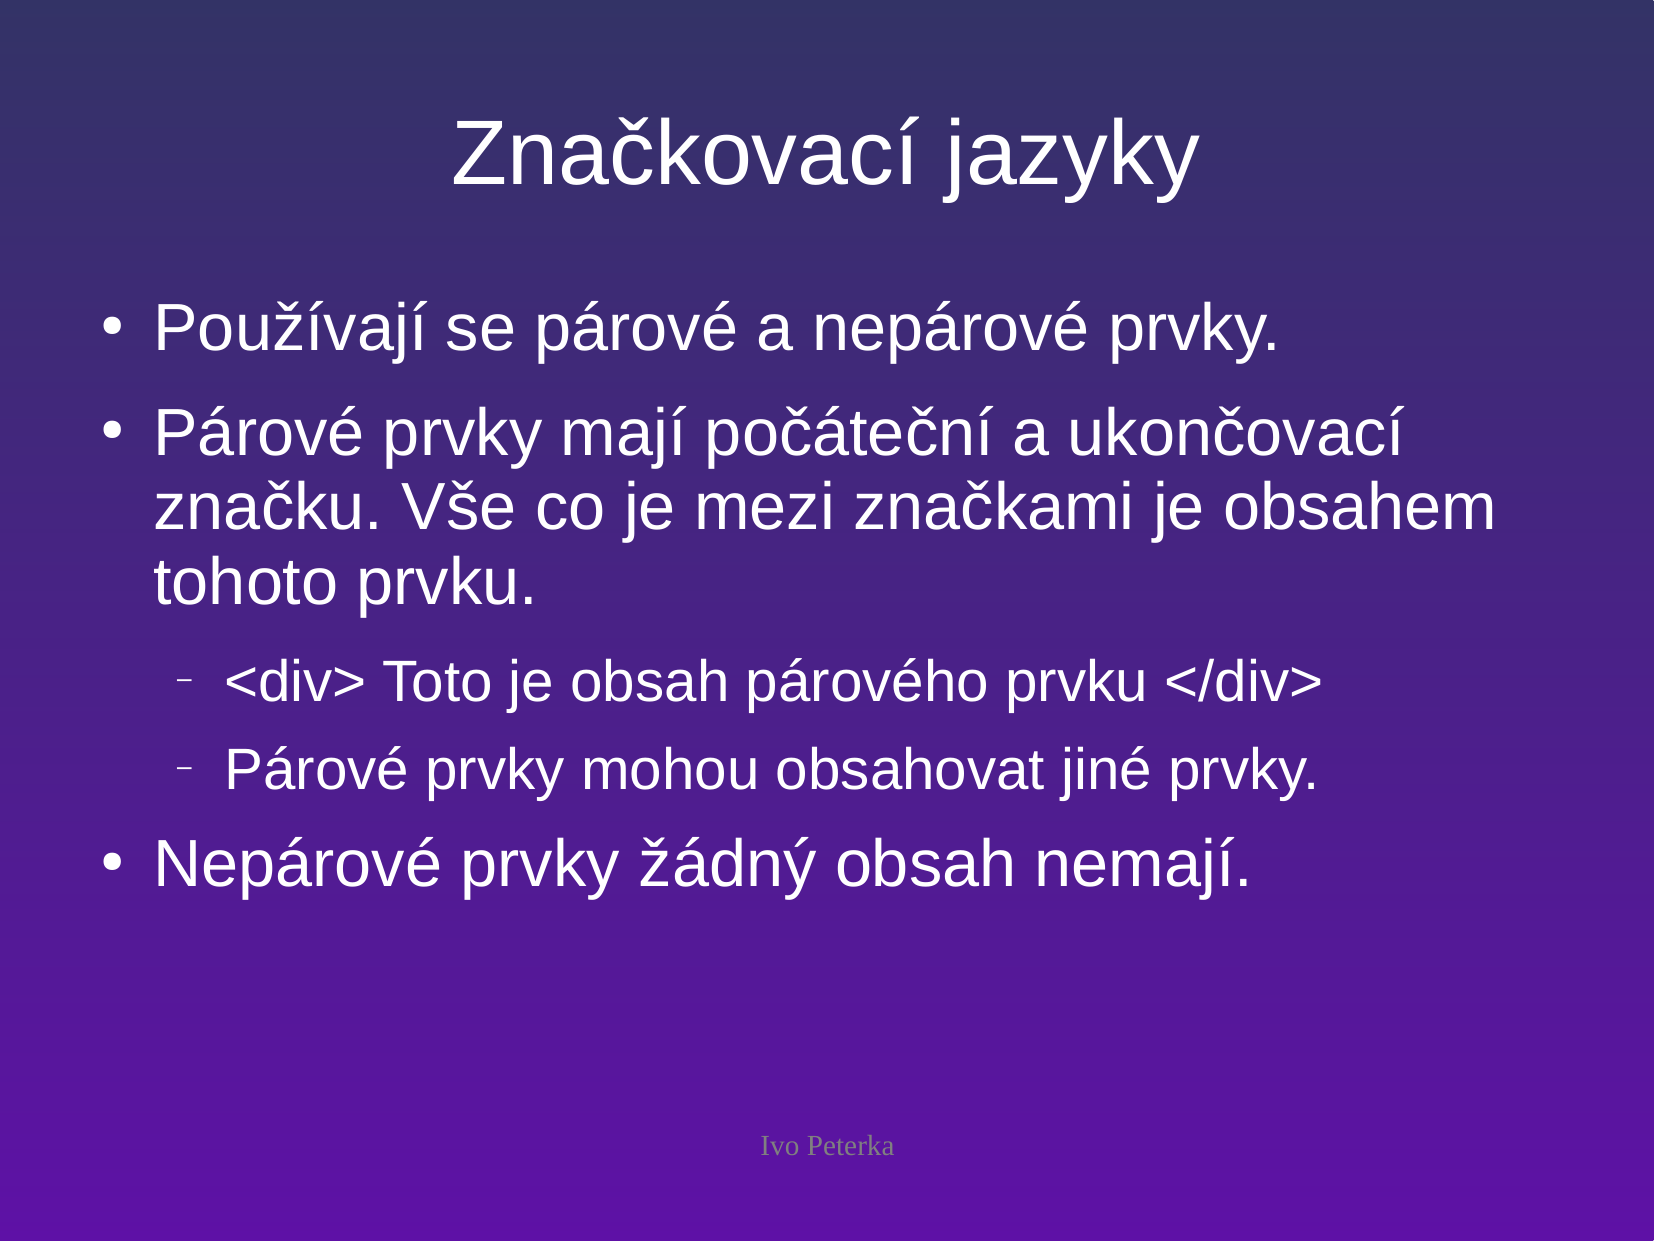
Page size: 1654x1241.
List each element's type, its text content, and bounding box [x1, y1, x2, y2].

title Značkovací jazyky [82, 49, 1571, 257]
list Používají se párové a nepárové prvky. Párové prvky mají počáteční a ukončovací značku. Vše co je mezi značkami je obsahem tohoto prvku. <div> Toto je obsah párového prvku </div> Párové prvky mohou obsahovat jiné prvky. Nepárové prvky žádný obsah nemají. [82, 290, 1571, 1094]
